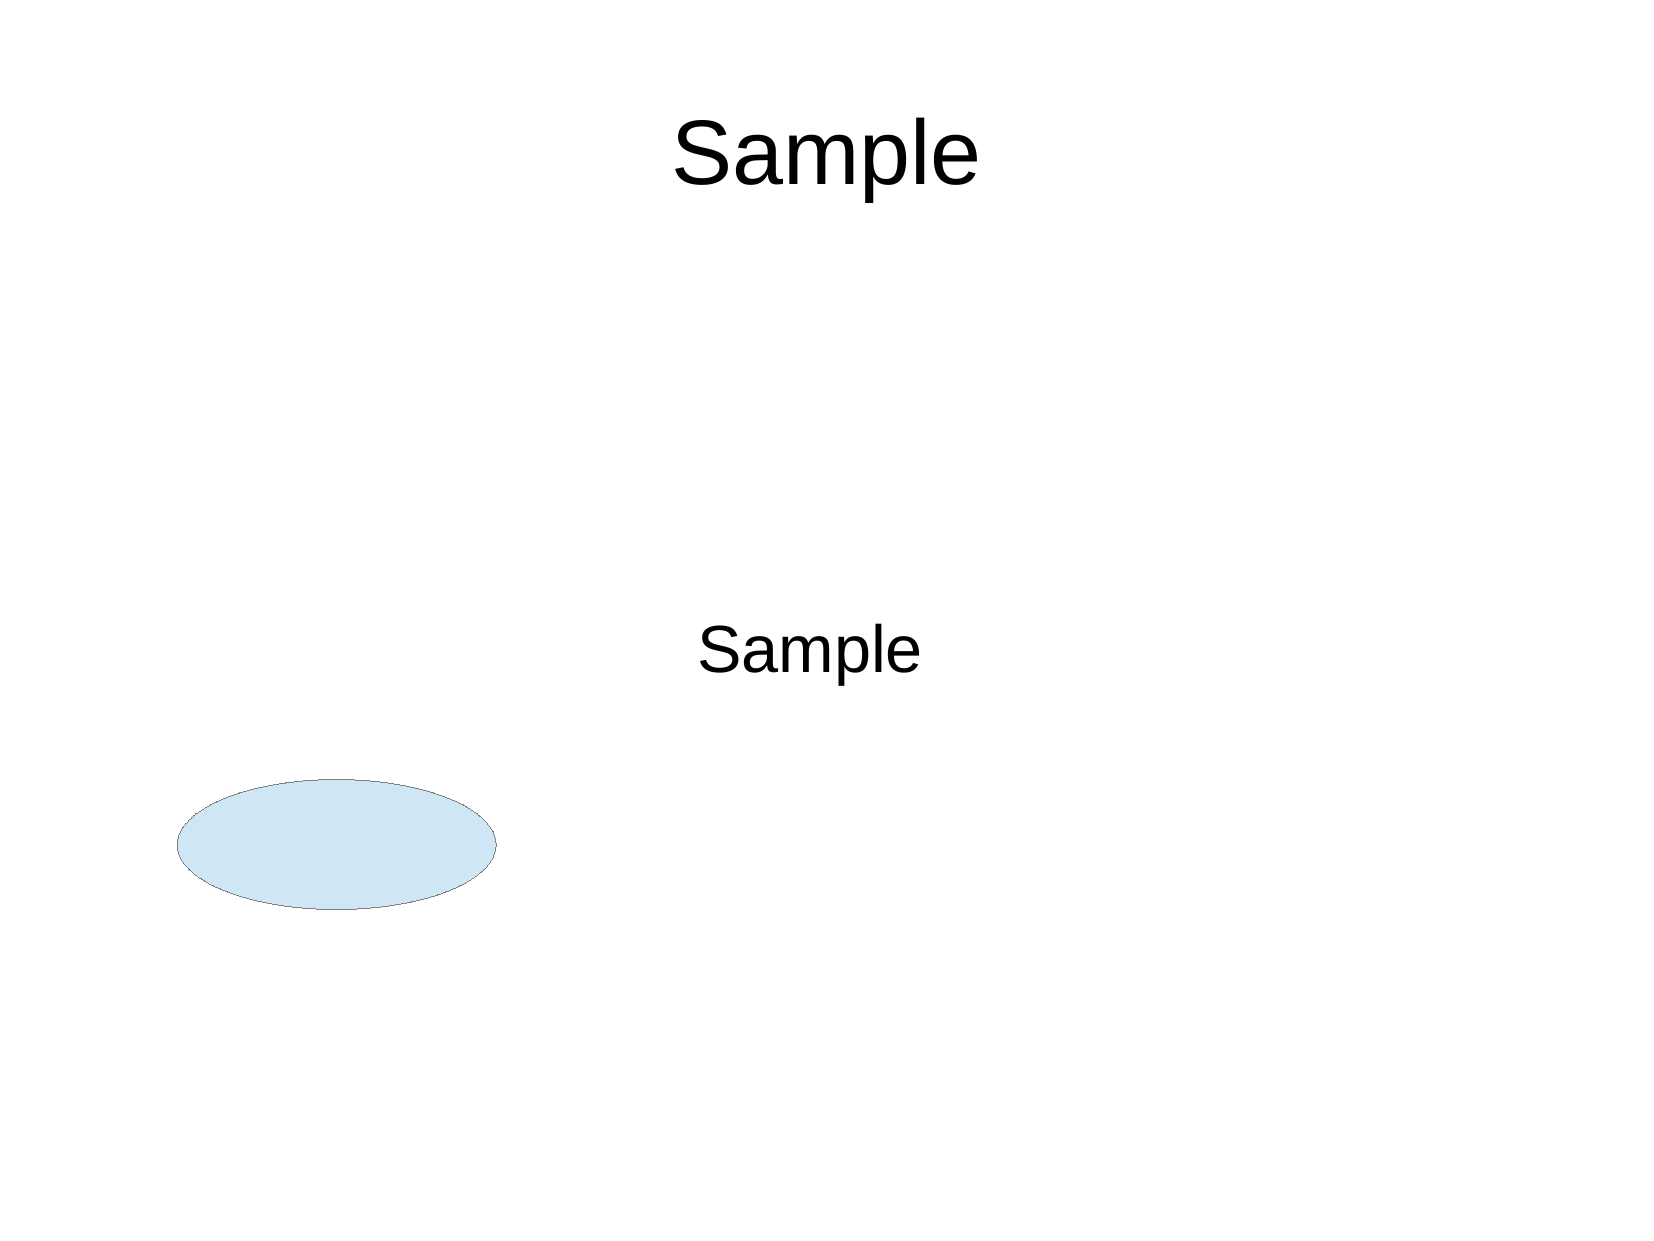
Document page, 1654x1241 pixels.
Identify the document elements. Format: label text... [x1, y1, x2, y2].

subtitle Sample [82, 290, 1538, 1010]
title Sample [82, 49, 1571, 257]
text_box [177, 779, 497, 910]
